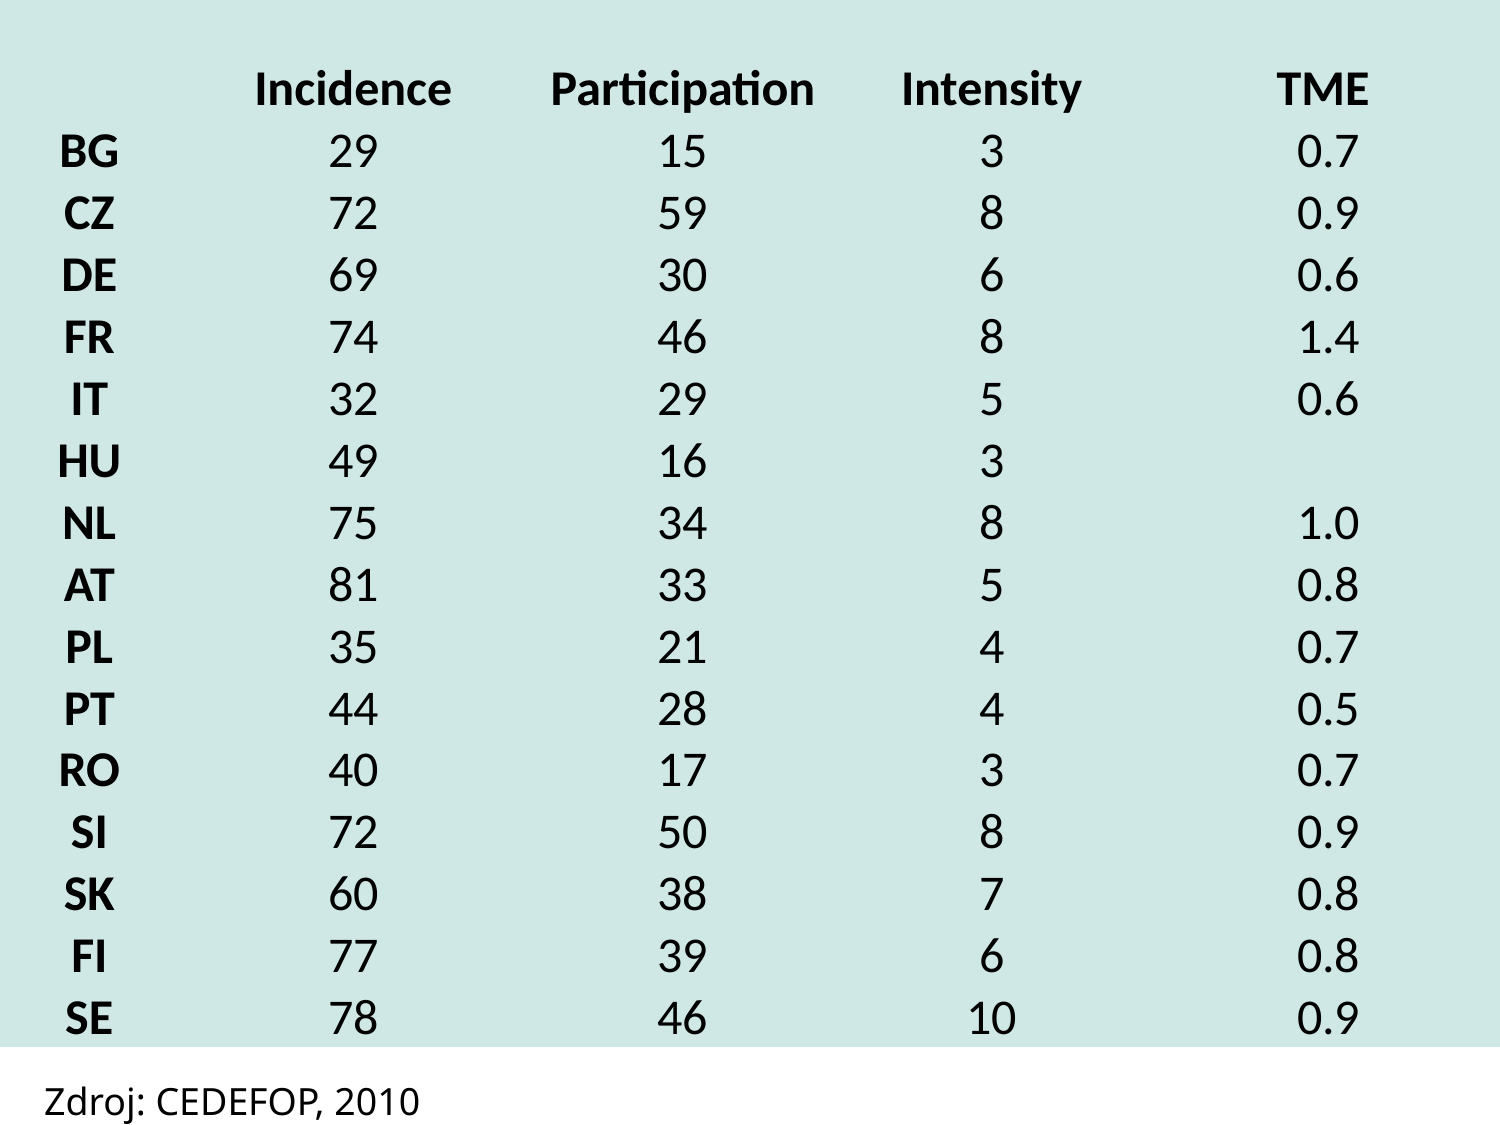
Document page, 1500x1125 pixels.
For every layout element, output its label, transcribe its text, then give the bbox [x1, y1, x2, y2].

table_cell 60 [179, 861, 528, 923]
table_cell SK [0, 861, 179, 923]
table_cell 16 [528, 428, 837, 490]
table_cell 3 [837, 118, 1146, 180]
table_cell AT [0, 552, 179, 614]
table_cell FI [0, 923, 179, 985]
table_cell 21 [528, 614, 837, 676]
table_cell 15 [528, 118, 837, 180]
table_cell 1.0 [1146, 490, 1500, 552]
table_cell 4 [837, 614, 1146, 676]
table_cell [1146, 428, 1500, 490]
table_cell 77 [179, 923, 528, 985]
table_cell SE [0, 985, 179, 1047]
table_cell IT [0, 366, 179, 428]
text_box Zdroj: CEDEFOP, 2010 [29, 1070, 975, 1125]
table_cell 7 [837, 861, 1146, 923]
table_cell BG [0, 118, 179, 180]
table_cell 29 [179, 118, 528, 180]
table_cell 0.7 [1146, 738, 1500, 799]
table_cell 39 [528, 923, 837, 985]
table_cell 0.8 [1146, 861, 1500, 923]
table_cell 74 [179, 304, 528, 366]
table_cell 5 [837, 552, 1146, 614]
table_cell 46 [528, 304, 837, 366]
table_header Incidence [179, 0, 528, 118]
table_cell 8 [837, 180, 1146, 242]
table_cell HU [0, 428, 179, 490]
table_cell 35 [179, 614, 528, 676]
table_cell 46 [528, 985, 837, 1047]
table_header TME [1146, 0, 1500, 118]
table_cell 8 [837, 490, 1146, 552]
table_cell 0.8 [1146, 552, 1500, 614]
table_cell RO [0, 738, 179, 799]
table_cell 0.9 [1146, 799, 1500, 861]
table_cell PT [0, 676, 179, 738]
table_cell 0.8 [1146, 923, 1500, 985]
table_header Intensity [837, 0, 1146, 118]
table_cell 0.6 [1146, 366, 1500, 428]
table_cell 3 [837, 738, 1146, 799]
table_cell 17 [528, 738, 837, 799]
table_cell 4 [837, 676, 1146, 738]
table_cell PL [0, 614, 179, 676]
table_cell 49 [179, 428, 528, 490]
table_cell 50 [528, 799, 837, 861]
table_cell 30 [528, 242, 837, 304]
table_cell CZ [0, 180, 179, 242]
table_cell FR [0, 304, 179, 366]
table_cell DE [0, 242, 179, 304]
table_cell 5 [837, 366, 1146, 428]
table_cell 81 [179, 552, 528, 614]
table_cell 75 [179, 490, 528, 552]
table_cell 0.6 [1146, 242, 1500, 304]
table_cell NL [0, 490, 179, 552]
table_cell 6 [837, 923, 1146, 985]
table_cell 0.5 [1146, 676, 1500, 738]
table_cell 34 [528, 490, 837, 552]
table_cell 10 [837, 985, 1146, 1047]
table_header Participation [528, 0, 837, 118]
table_cell 0.9 [1146, 985, 1500, 1047]
table_cell 3 [837, 428, 1146, 490]
table_cell 72 [179, 180, 528, 242]
table_cell 8 [837, 304, 1146, 366]
table_cell 72 [179, 799, 528, 861]
table_header [0, 0, 179, 118]
table_cell 0.7 [1146, 118, 1500, 180]
table_cell 78 [179, 985, 528, 1047]
table_cell 28 [528, 676, 837, 738]
table_cell 33 [528, 552, 837, 614]
table_cell 8 [837, 799, 1146, 861]
table_cell 44 [179, 676, 528, 738]
table_cell 0.7 [1146, 614, 1500, 676]
table_cell 1.4 [1146, 304, 1500, 366]
table_cell 38 [528, 861, 837, 923]
table_cell 29 [528, 366, 837, 428]
table_cell SI [0, 799, 179, 861]
table_cell 6 [837, 242, 1146, 304]
table_cell 69 [179, 242, 528, 304]
table_cell 59 [528, 180, 837, 242]
table_cell 32 [179, 366, 528, 428]
table_cell 0.9 [1146, 180, 1500, 242]
table_cell 40 [179, 738, 528, 799]
